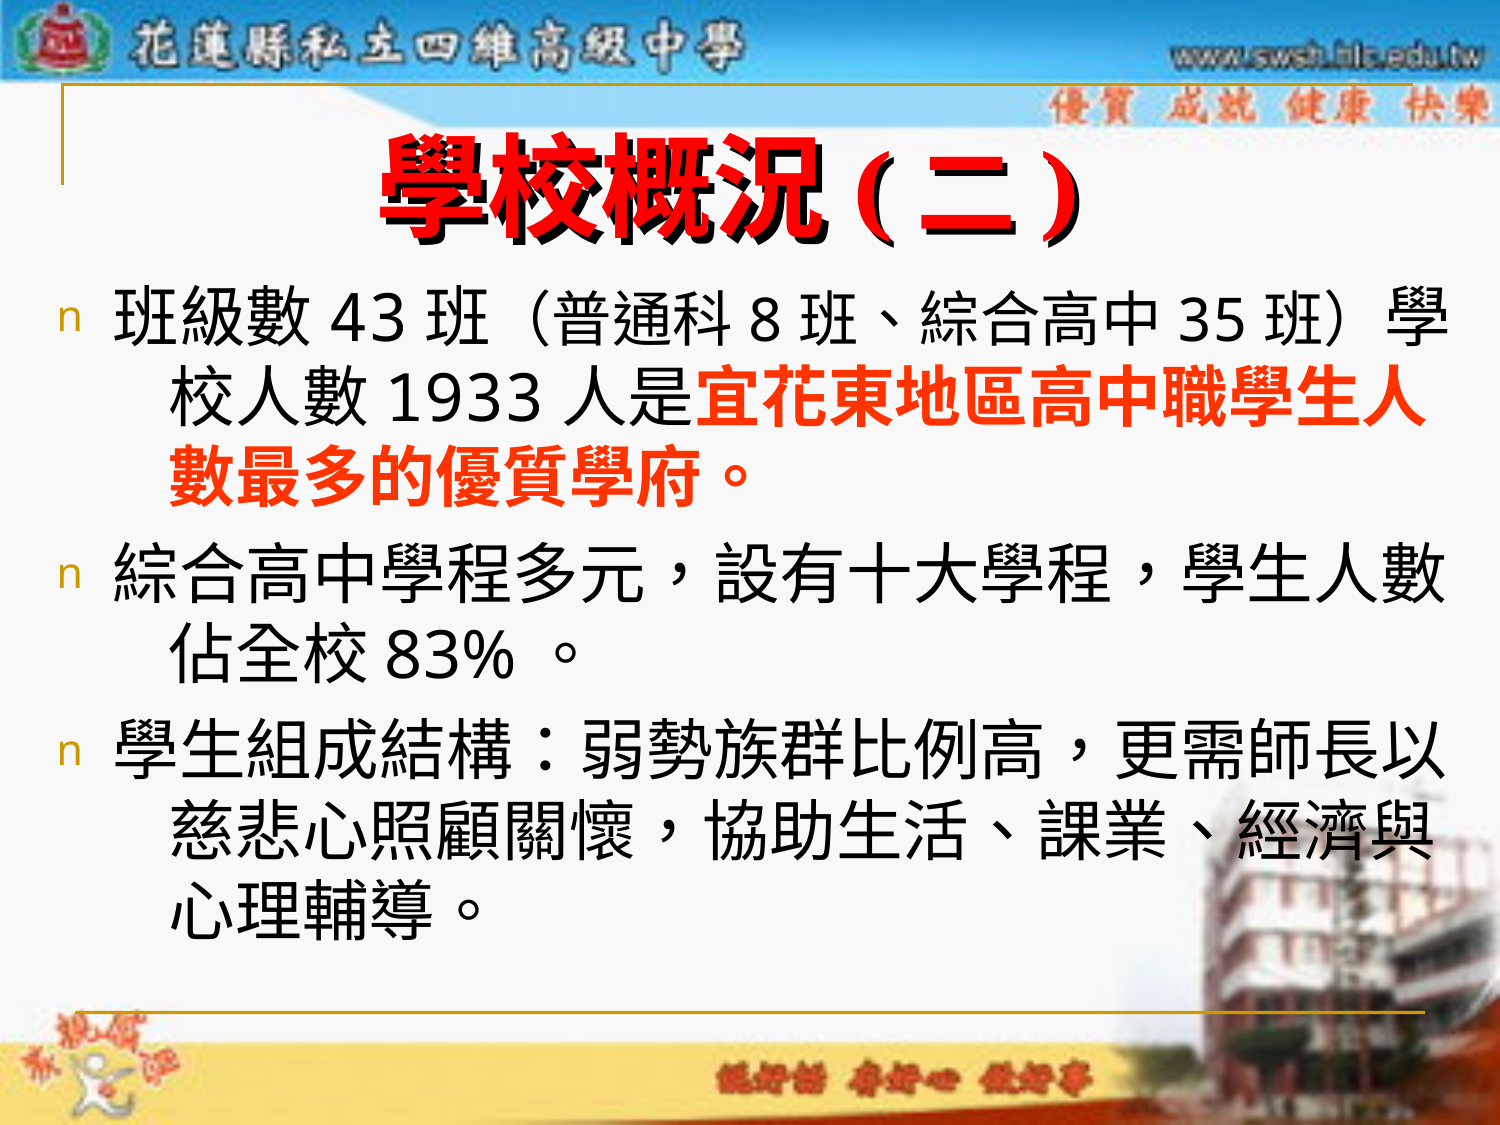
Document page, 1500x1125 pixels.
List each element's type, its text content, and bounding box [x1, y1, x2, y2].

title 學校概況(二) [360, 90, 1164, 267]
text_box [1080, 1023, 1431, 1099]
list 班級數43班（普通科8班、綜合高中35班）學校人數1933人是宜花東地區高中職學生人數最多的優質學府。 綜合高中學程多元，設有十大學程，學生人數佔全校83%。 學生組成結構：弱勢族群比例高，更需師長以慈悲心照顧關懷，協助生活、課業、經濟與心理輔導。 [41, 267, 1471, 1024]
text_box P4 [0, 1023, 262, 1099]
